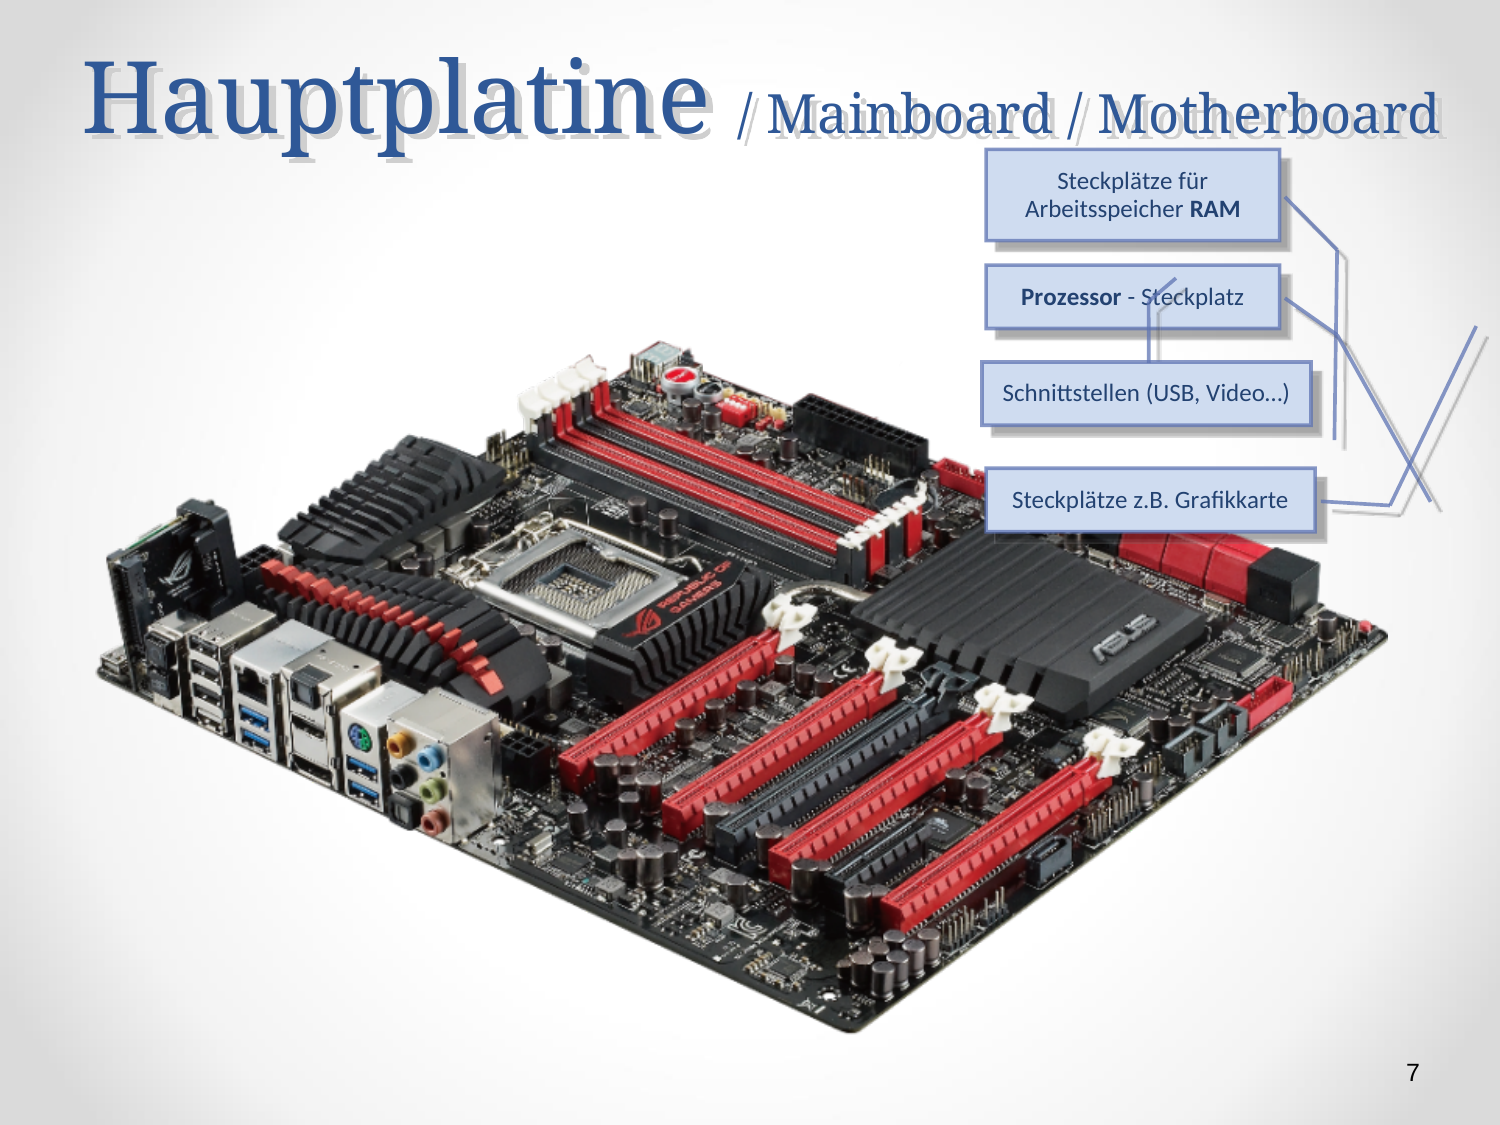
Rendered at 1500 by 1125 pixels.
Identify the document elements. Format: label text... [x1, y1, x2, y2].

text_box Schnittstellen (USB, Video…) [982, 278, 1311, 425]
text_box Steckplätze z.B. Grafikkarte [986, 468, 1315, 532]
title Hauptplatine / Mainboard / Motherboard [41, 24, 1483, 161]
text_box Prozessor - Steckplatz [986, 265, 1280, 328]
picture [0, 0, 1500, 1125]
text_box <Nummer> [1401, 1042, 1494, 1103]
text_box Steckplätze für Arbeitsspeicher RAM [986, 149, 1280, 241]
